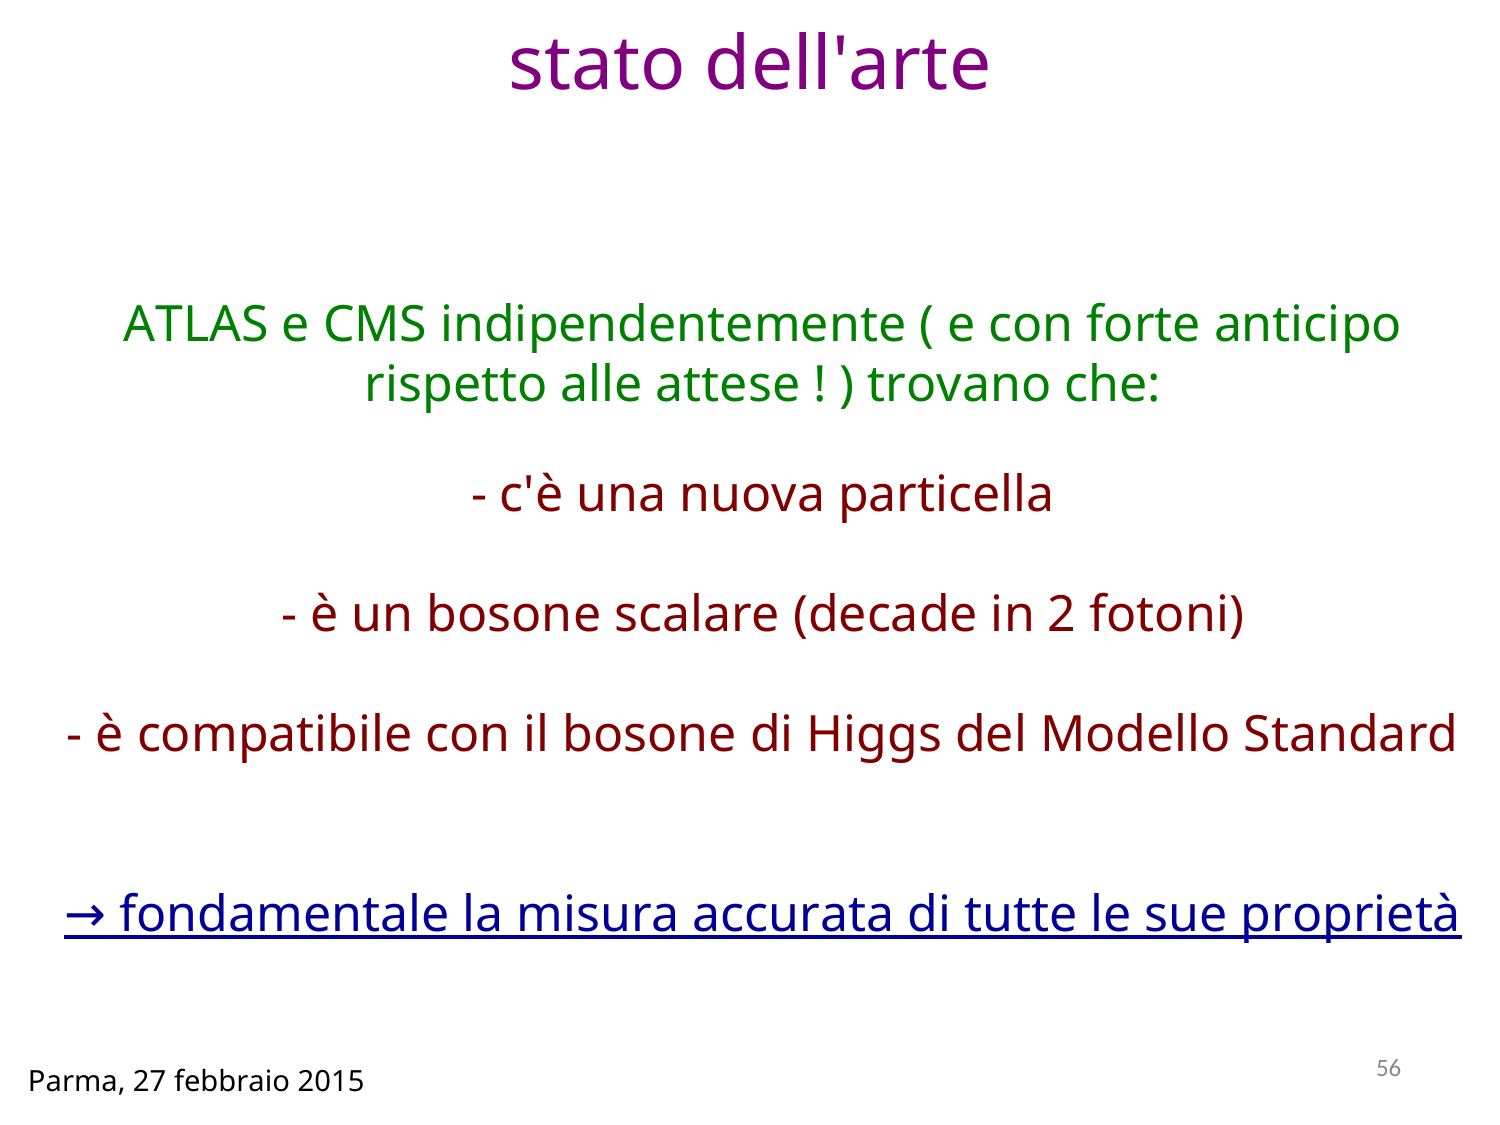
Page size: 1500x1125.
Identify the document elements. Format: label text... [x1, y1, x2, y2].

text_box <number> [1074, 1042, 1417, 1095]
text_box stato dell'arte [41, 0, 1459, 119]
text_box ATLAS e CMS indipendentemente ( e con forte anticipo rispetto alle attese ! ) trovano che: - c'è una nuova particella - è un bosone scalare (decade in 2 fotoni) - è compatibile con il bosone di Higgs del Modello Standard → fondamentale la misura accurata di tutte le sue proprietà [49, 283, 1477, 949]
